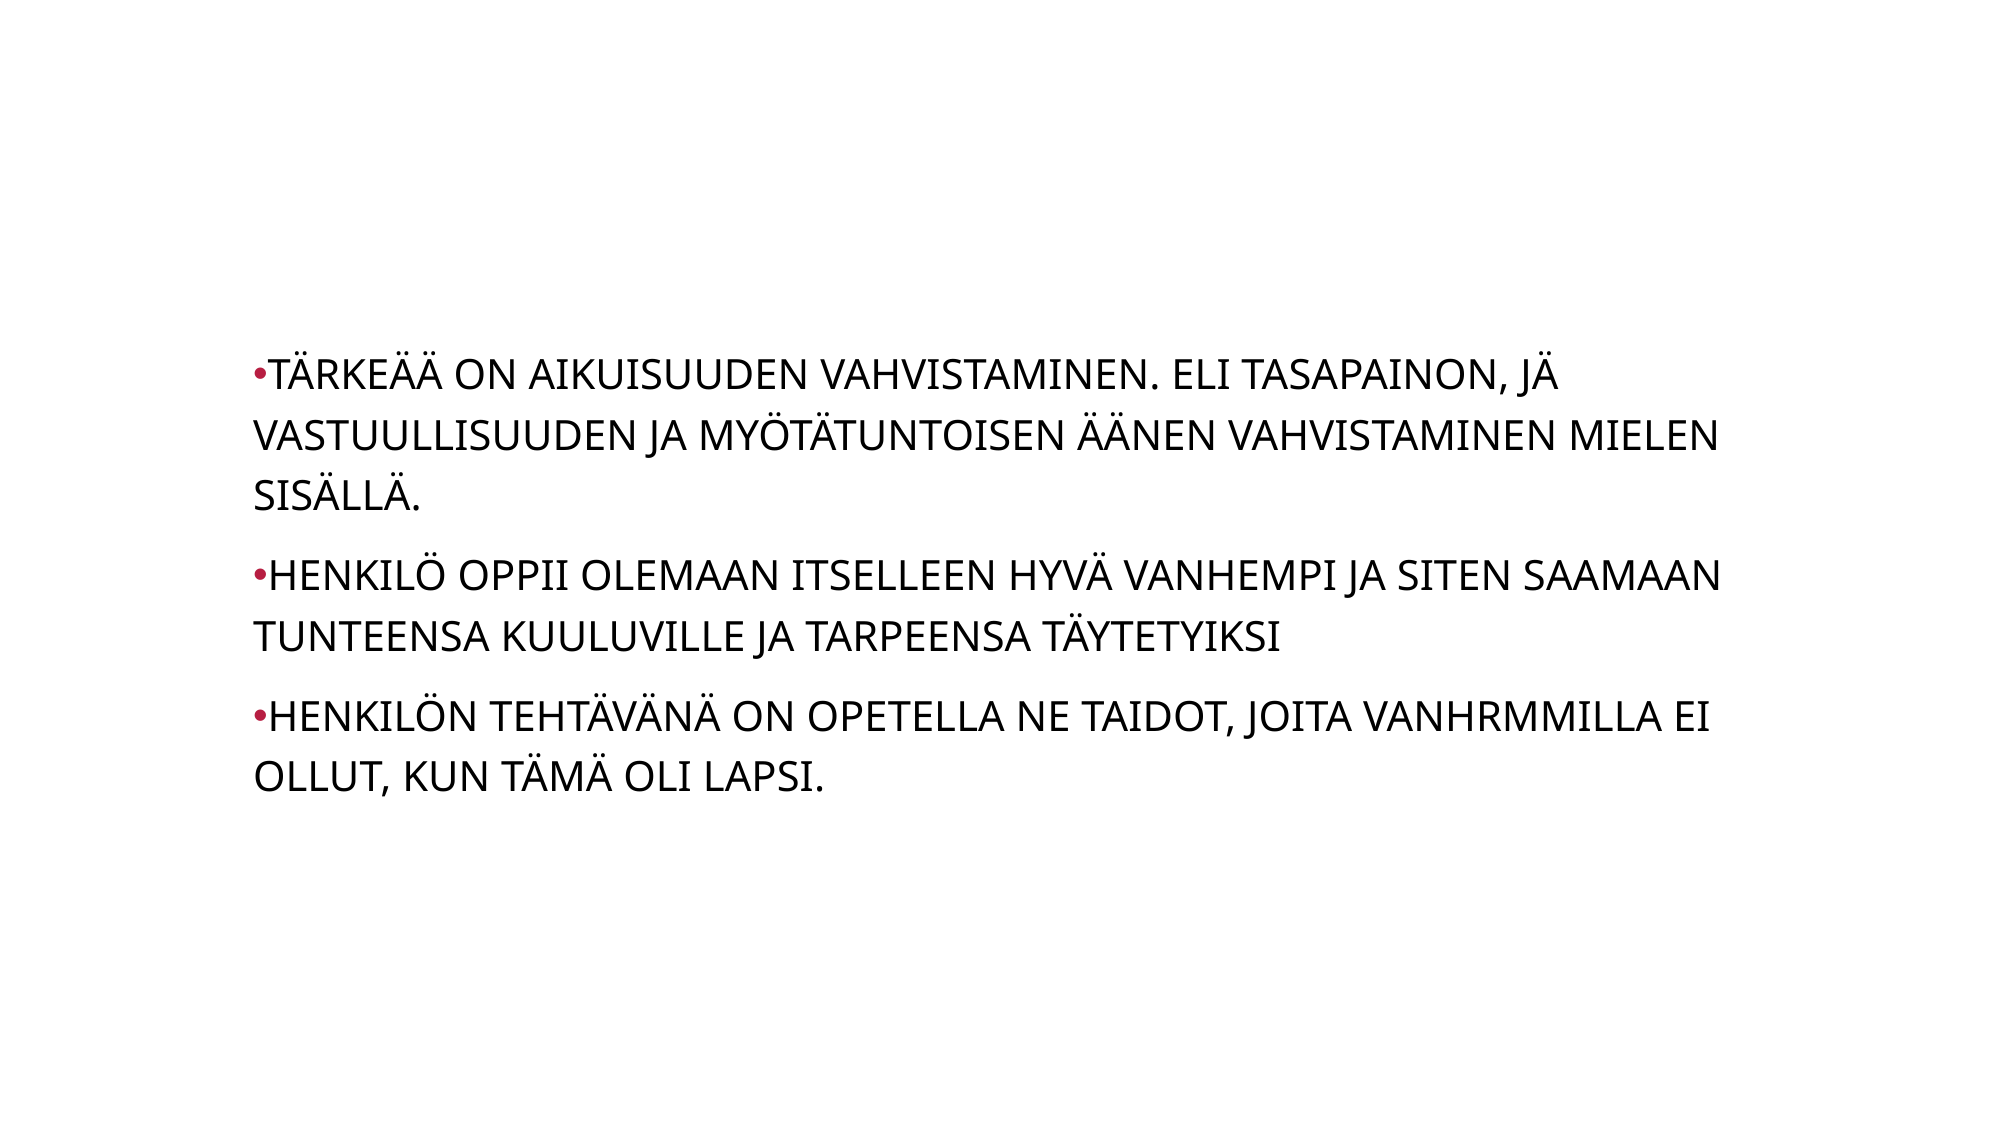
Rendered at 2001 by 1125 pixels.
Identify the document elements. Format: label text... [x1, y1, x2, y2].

list TÄRKEÄÄ ON AIKUISUUDEN VAHVISTAMINEN. ELI TASAPAINON, JÄ VASTUULLISUUDEN JA MYÖTÄTUNTOISEN ÄÄNEN VAHVISTAMINEN MIELEN SISÄLLÄ. HENKILÖ OPPII OLEMAAN ITSELLEEN HYVÄ VANHEMPI JA SITEN SAAMAAN TUNTEENSA KUULUVILLE JA TARPEENSA TÄYTETYIKSI HENKILÖN TEHTÄVÄNÄ ON OPETELLA NE TAIDOT, JOITA VANHRMMILLA EI OLLUT, KUN TÄMÄ OLI LAPSI. [238, 330, 1814, 897]
